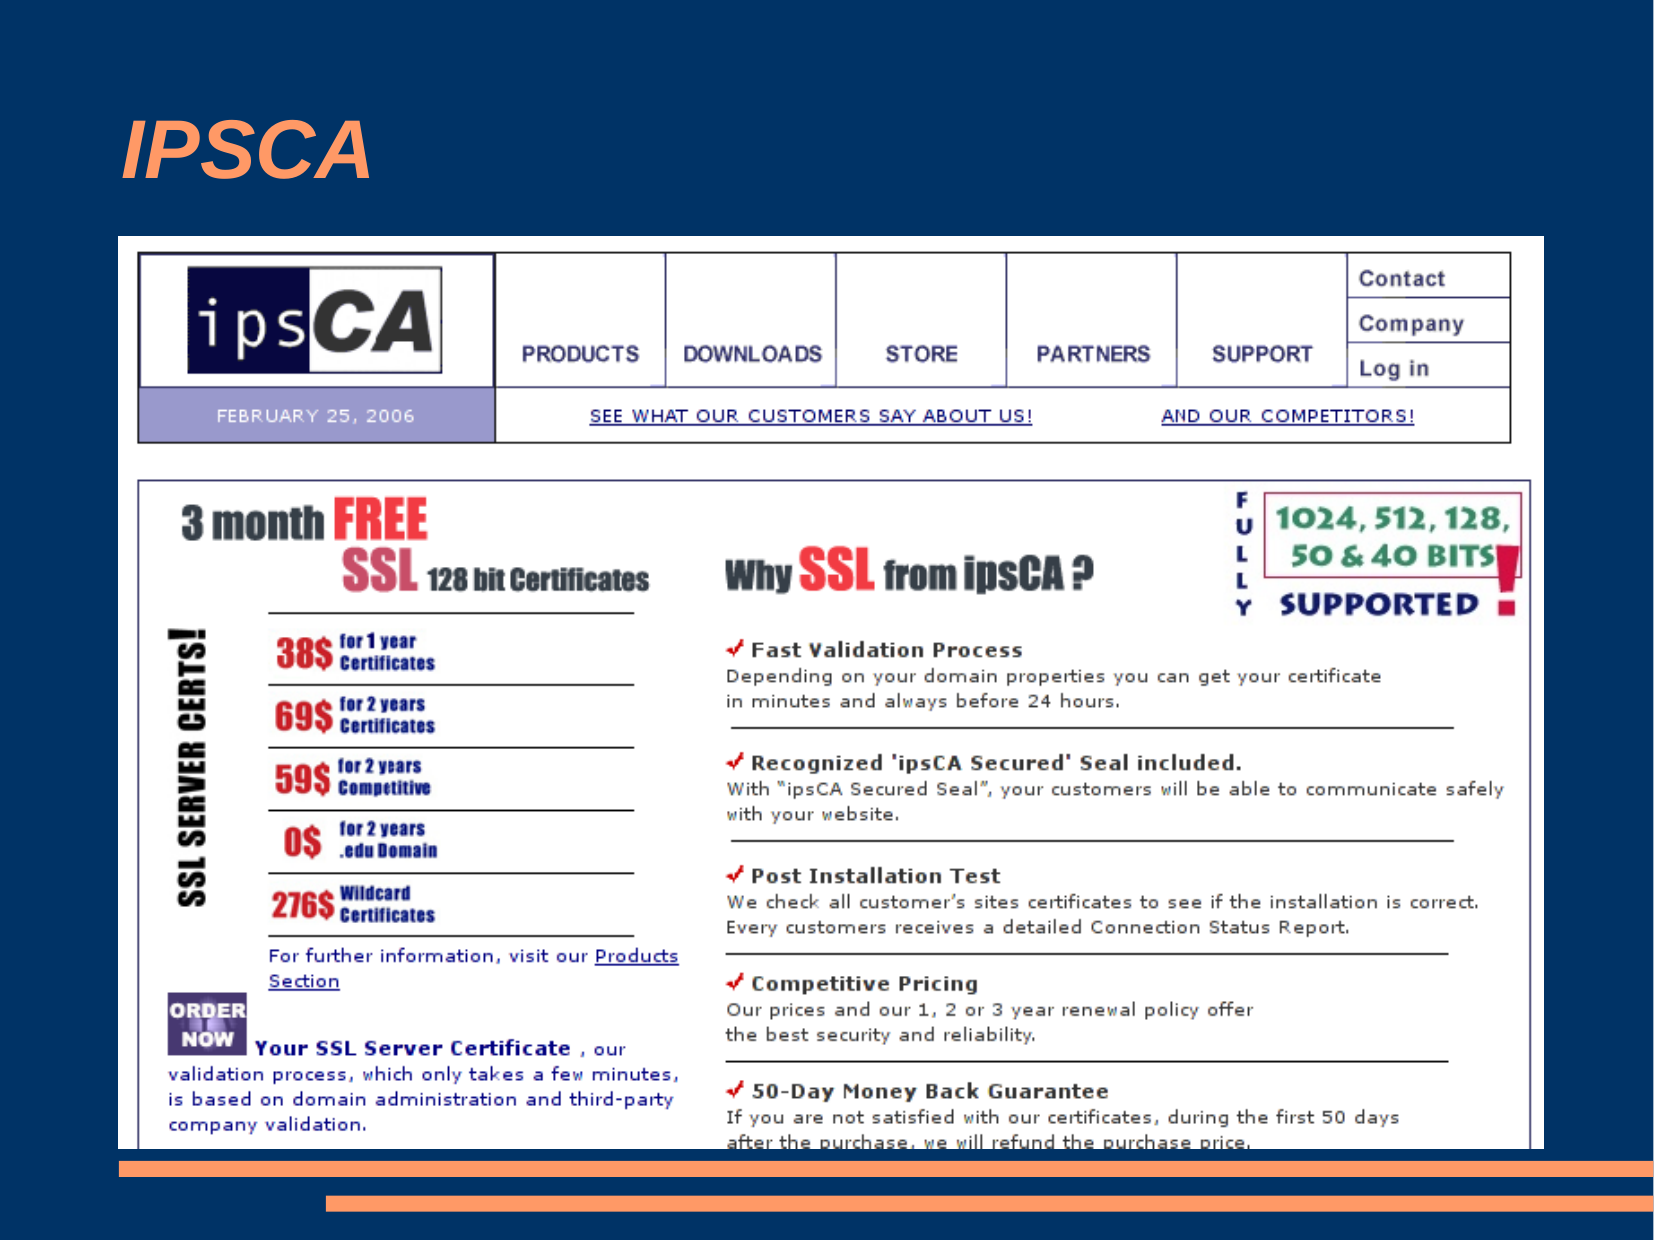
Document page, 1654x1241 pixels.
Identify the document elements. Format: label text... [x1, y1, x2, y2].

title IPSCA [121, 46, 1534, 236]
picture [118, 236, 1544, 1149]
